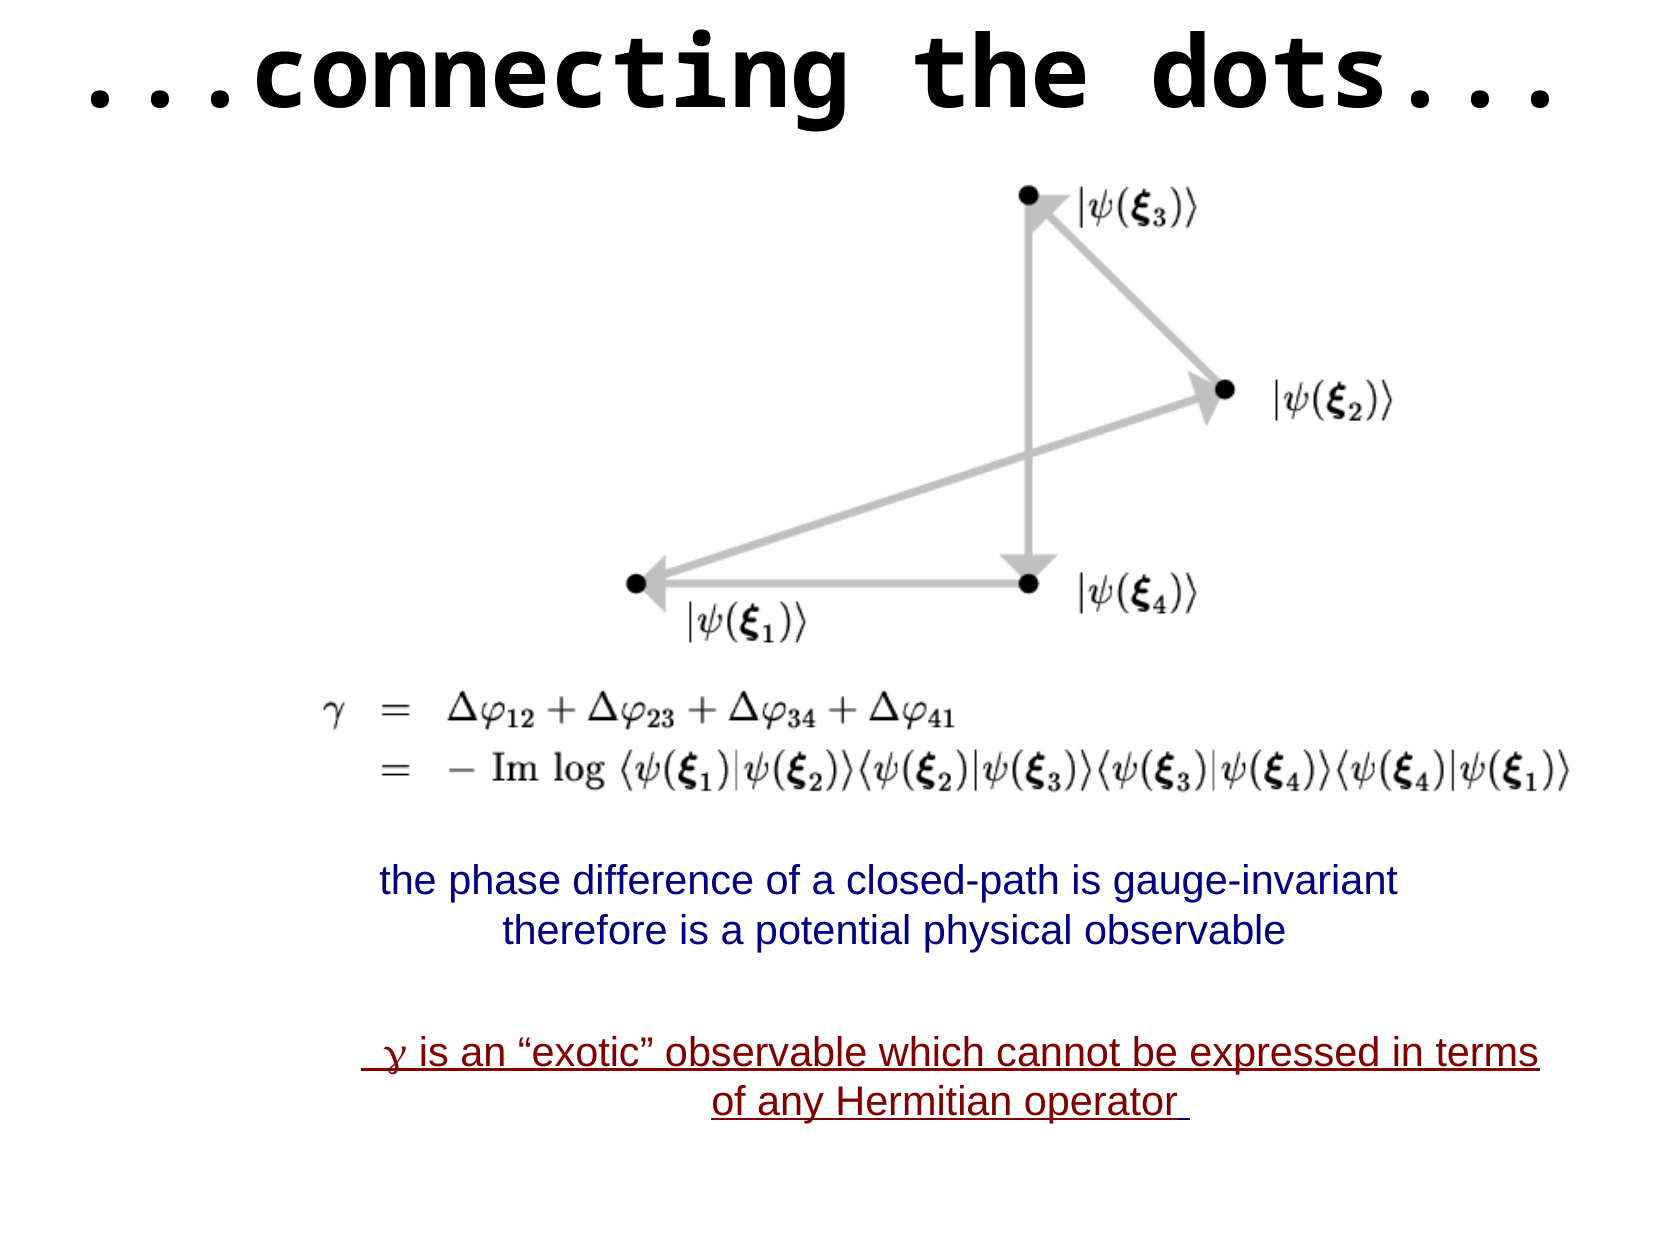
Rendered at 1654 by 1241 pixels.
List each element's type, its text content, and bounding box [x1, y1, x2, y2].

text_box g is an “exotic” observable which cannot be expressed in terms of any Hermitian operator [346, 1017, 1555, 1133]
text_box the phase difference of a closed-path is gauge-invariant therefore is a potential physical observable [364, 846, 1425, 962]
title ...connecting the dots... [45, 0, 1597, 184]
picture [286, 136, 1573, 817]
